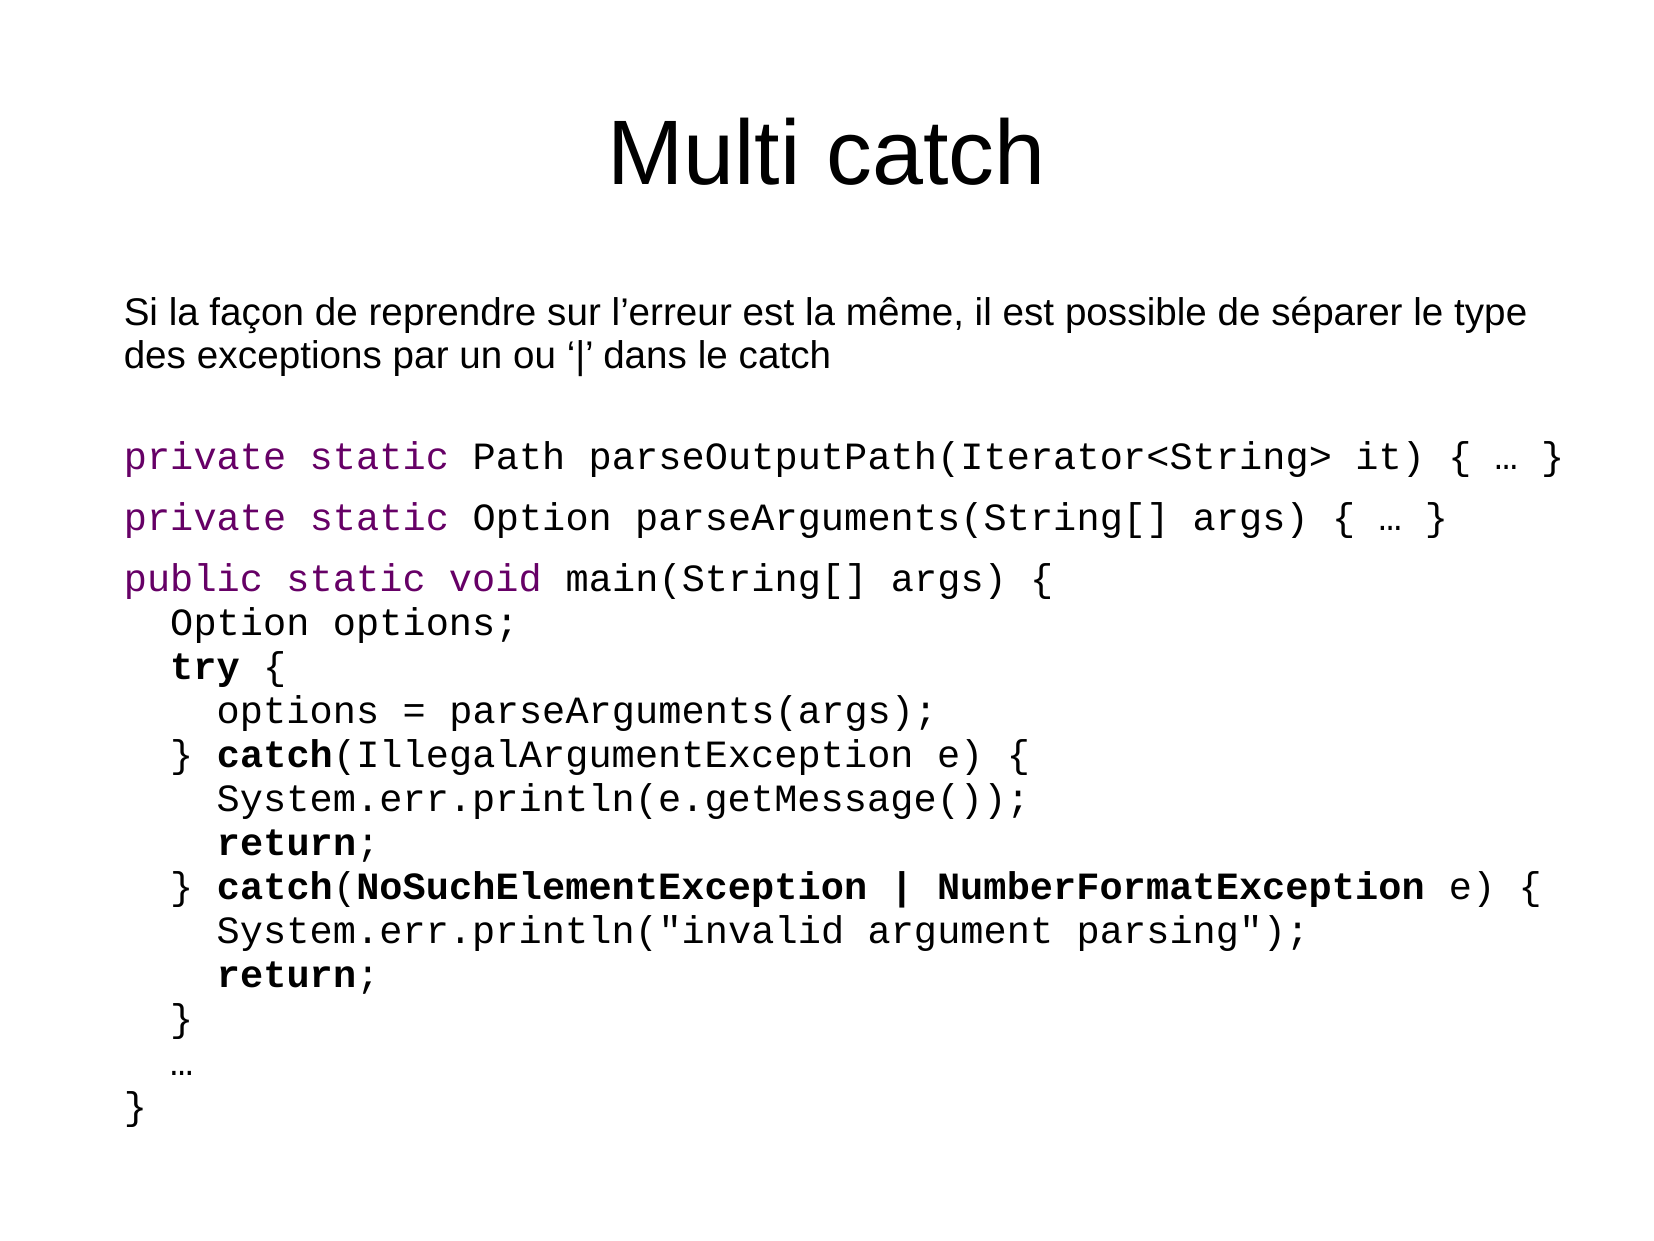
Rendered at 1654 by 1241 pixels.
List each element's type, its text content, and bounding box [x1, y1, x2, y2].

list Si la façon de reprendre sur l’erreur est la même, il est possible de séparer le type des exceptions par un ou ‘|’ dans le catch private static Path parseOutputPath(Iterator<String> it) { … } private static Option parseArguments(String[] args) { … } public static void main(String[] args) { Option options; try { options = parseArguments(args); } catch(IllegalArgumentException e) { System.err.println(e.getMessage()); return; } catch(NoSuchElementException | NumberFormatException e) { System.err.println("invalid argument parsing"); return; } … } [82, 290, 1571, 1186]
title Multi catch [82, 49, 1571, 257]
